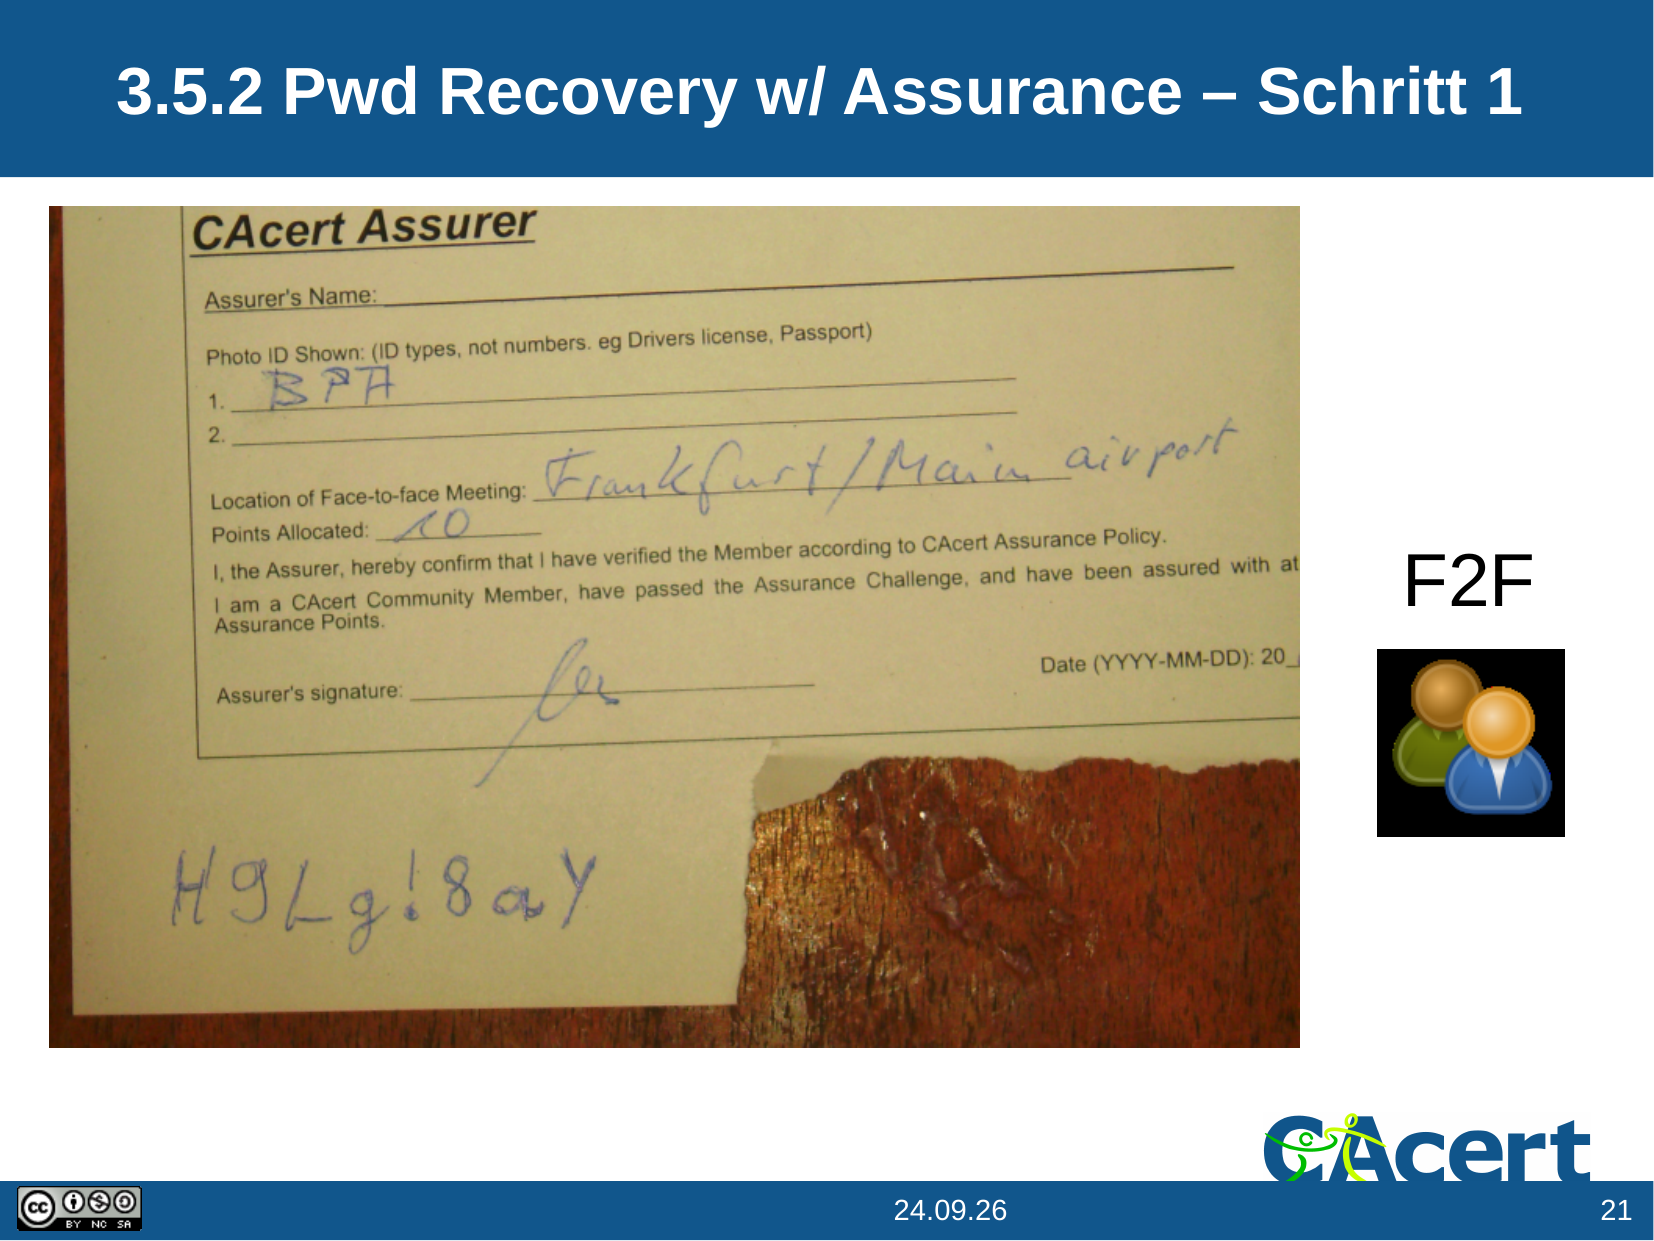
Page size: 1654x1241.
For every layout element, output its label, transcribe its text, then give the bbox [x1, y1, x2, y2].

title 3.5.2 Pwd Recovery w/ Assurance – Schritt 1 [76, 17, 1565, 166]
picture [17, 1186, 142, 1231]
picture [1377, 649, 1565, 838]
picture [49, 206, 1300, 1048]
picture [1263, 1112, 1591, 1181]
text_box F2F [1387, 531, 1551, 649]
